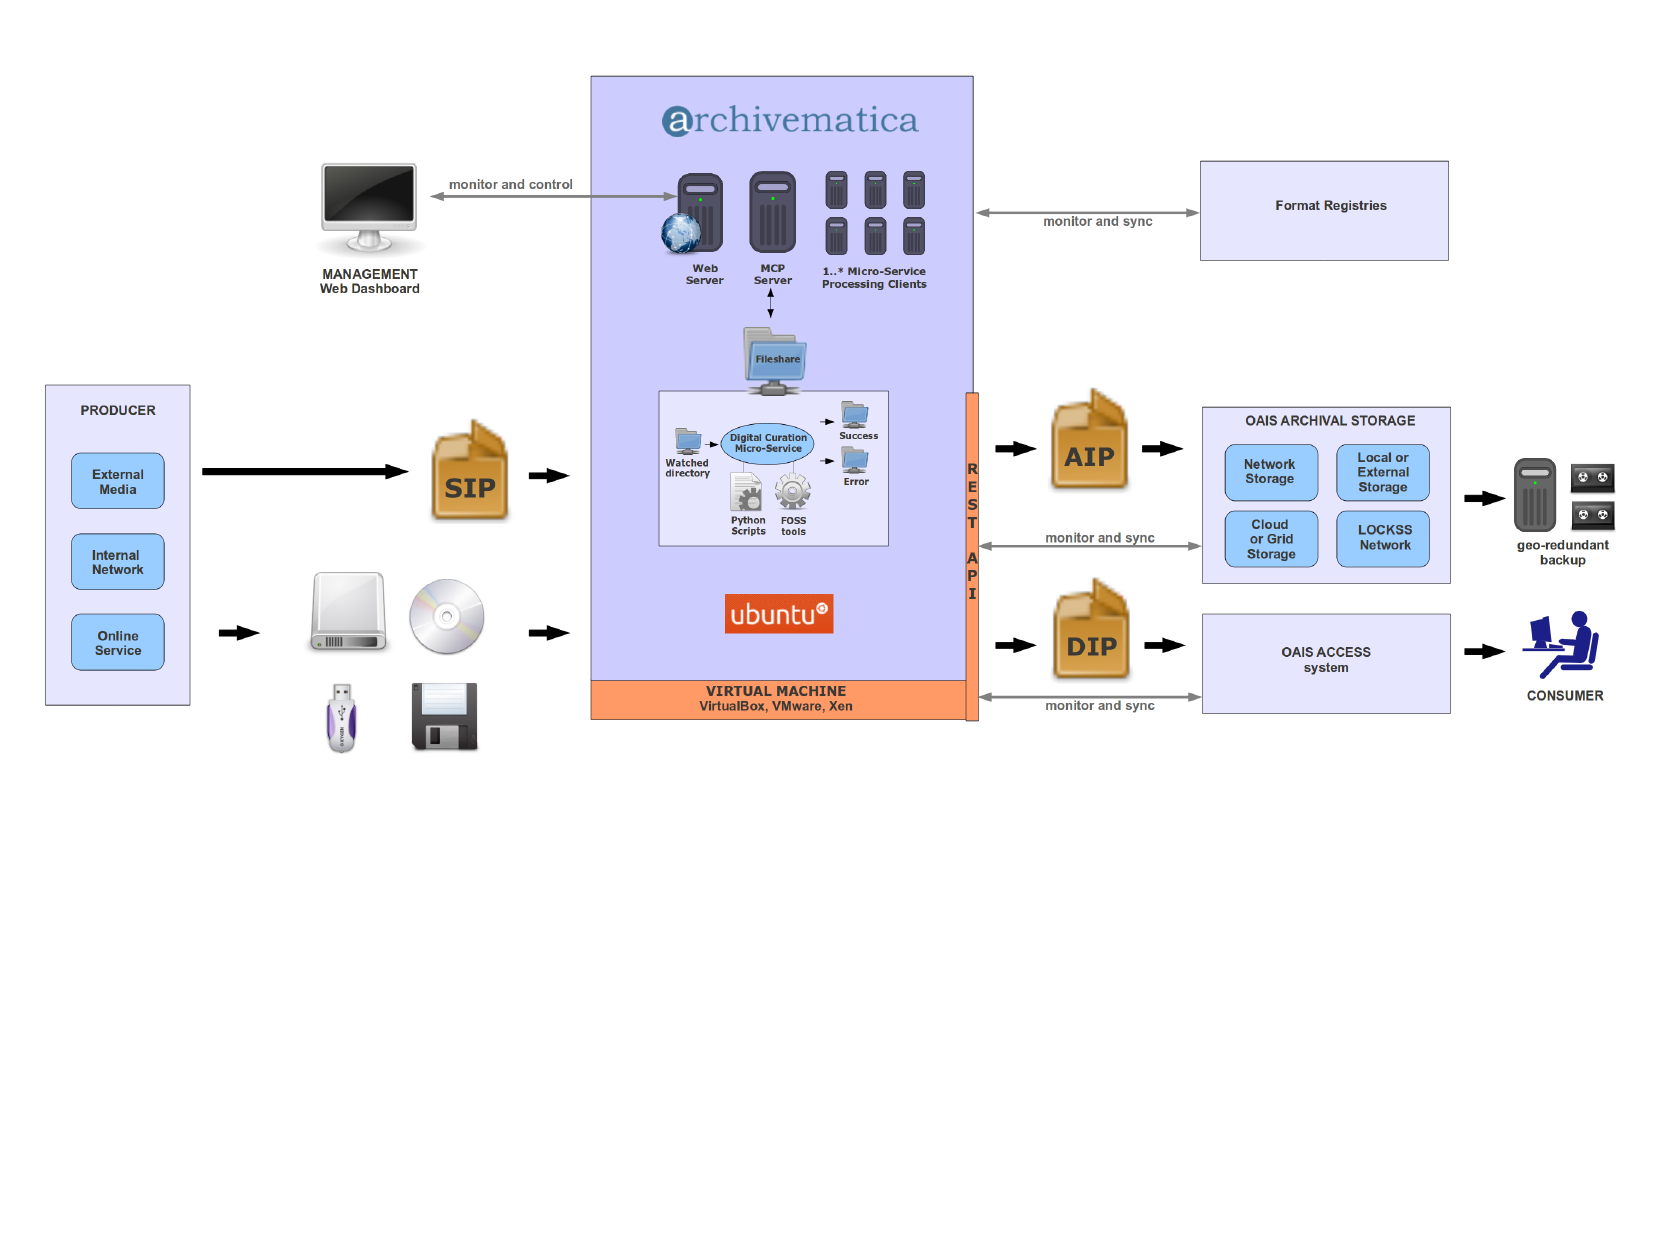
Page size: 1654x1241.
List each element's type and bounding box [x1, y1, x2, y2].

picture [6, 0, 1653, 1098]
